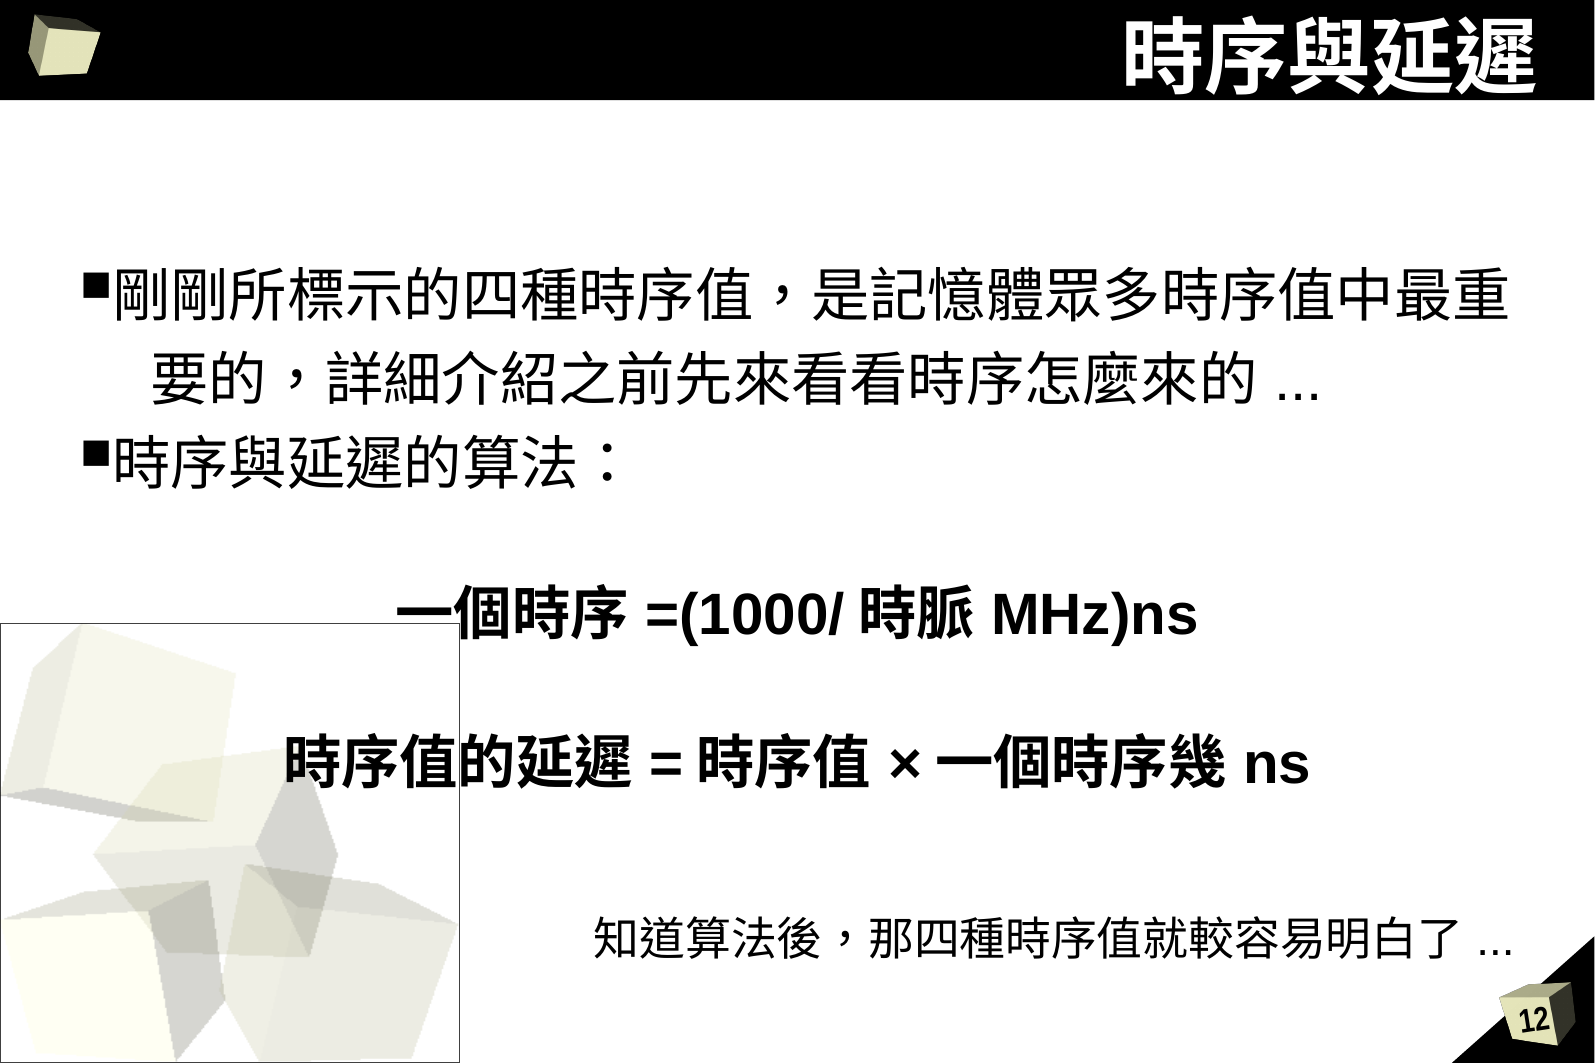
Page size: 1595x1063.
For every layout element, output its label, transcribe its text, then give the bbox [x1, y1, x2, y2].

list 剛剛所標示的四種時序值，是記憶體眾多時序值中最重要的，詳細介紹之前先來看看時序怎麼來的... 時序與延遲的算法： 一個時序=(1000/時脈MHz)ns 時序值的延遲=時序值×一個時序幾ns 知道算法後，那四種時序值就較容易明白了... [79, 248, 1515, 936]
title 時序與延遲 [113, 0, 1538, 102]
picture [0, 622, 460, 1063]
